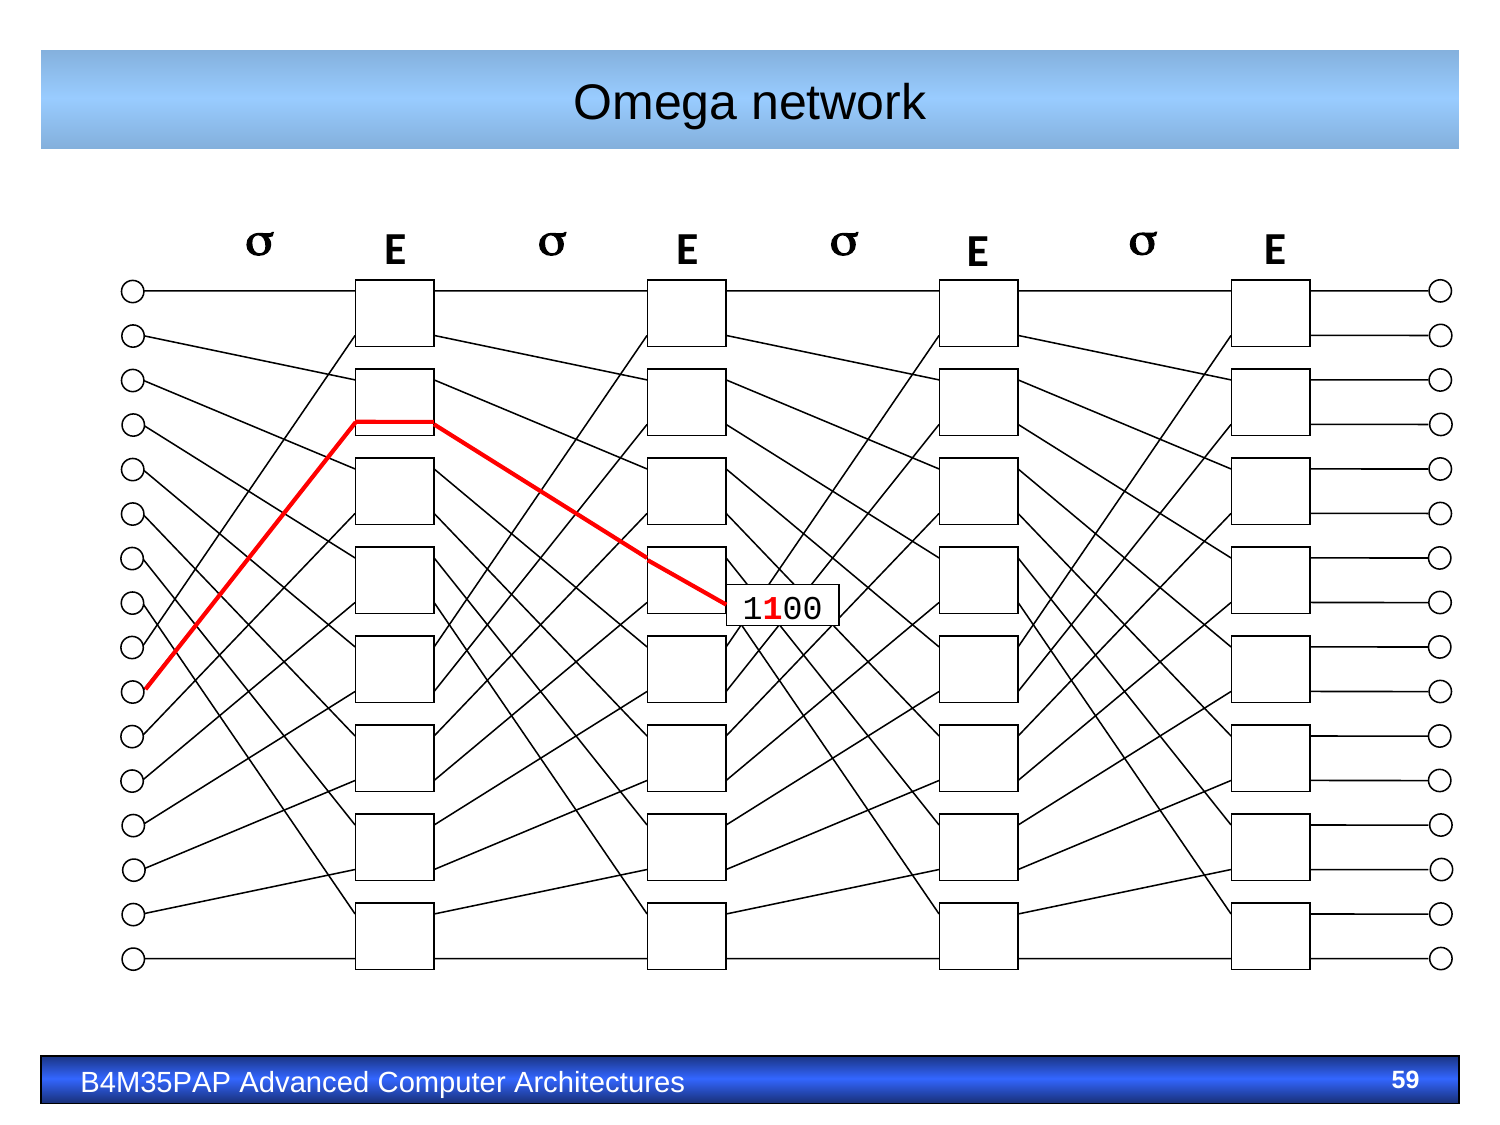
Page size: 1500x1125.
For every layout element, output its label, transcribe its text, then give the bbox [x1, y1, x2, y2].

text_box [122, 814, 145, 837]
text_box [355, 368, 435, 422]
text_box [121, 591, 144, 615]
text_box [120, 547, 144, 570]
text_box [121, 324, 145, 348]
text_box [1429, 680, 1452, 703]
text_box  [747, 201, 940, 315]
text_box [647, 325, 727, 347]
text_box [647, 368, 727, 436]
text_box [355, 457, 435, 525]
text_box [1429, 902, 1453, 926]
text_box [355, 724, 435, 792]
text_box 1100 [726, 584, 840, 626]
text_box [1429, 279, 1452, 303]
text_box [355, 424, 435, 436]
text_box [122, 859, 146, 882]
text_box [647, 813, 727, 881]
text_box [1429, 947, 1453, 970]
text_box  [1046, 200, 1239, 314]
text_box E [299, 211, 491, 325]
text_box [939, 326, 1019, 347]
text_box [939, 902, 1019, 970]
text_box [939, 457, 1019, 525]
text_box [121, 680, 144, 704]
text_box [120, 725, 144, 748]
text_box [355, 902, 435, 970]
text_box  [455, 201, 648, 315]
text_box [1428, 635, 1451, 659]
text_box [647, 635, 727, 703]
title Omega network [41, 50, 1459, 149]
text_box [1429, 502, 1452, 525]
text_box [1428, 724, 1451, 748]
text_box [1429, 813, 1453, 837]
text_box [355, 546, 435, 614]
text_box [1428, 591, 1452, 614]
text_box [122, 948, 145, 971]
text_box [121, 369, 144, 392]
text_box [1429, 457, 1452, 481]
text_box [120, 769, 144, 793]
text_box [647, 457, 727, 525]
text_box [355, 635, 435, 703]
text_box E [591, 211, 784, 325]
text_box [1231, 368, 1311, 436]
text_box [122, 413, 145, 437]
text_box [1231, 902, 1311, 970]
text_box [355, 325, 435, 347]
text_box [1428, 546, 1451, 570]
text_box [647, 902, 727, 970]
text_box [647, 724, 727, 792]
text_box [1429, 368, 1452, 392]
text_box [1429, 413, 1453, 436]
text_box  [163, 201, 356, 315]
text_box [1429, 324, 1452, 347]
text_box [939, 724, 1019, 792]
text_box [120, 636, 144, 659]
text_box [1231, 724, 1311, 792]
text_box [1430, 858, 1453, 881]
text_box [1231, 813, 1311, 881]
text_box [939, 546, 1019, 614]
text_box [121, 502, 144, 526]
text_box [122, 903, 145, 926]
text_box [647, 546, 727, 601]
text_box [121, 458, 144, 481]
text_box [1428, 769, 1451, 792]
text_box E [881, 213, 1074, 326]
text_box [121, 280, 144, 303]
text_box [939, 368, 1019, 436]
text_box [1231, 546, 1311, 614]
text_box [647, 563, 726, 614]
text_box [939, 813, 1019, 881]
text_box [1231, 325, 1311, 347]
text_box E [1179, 211, 1371, 325]
text_box [939, 635, 1019, 703]
text_box [1231, 457, 1311, 525]
text_box [1231, 635, 1311, 703]
text_box [355, 813, 435, 881]
